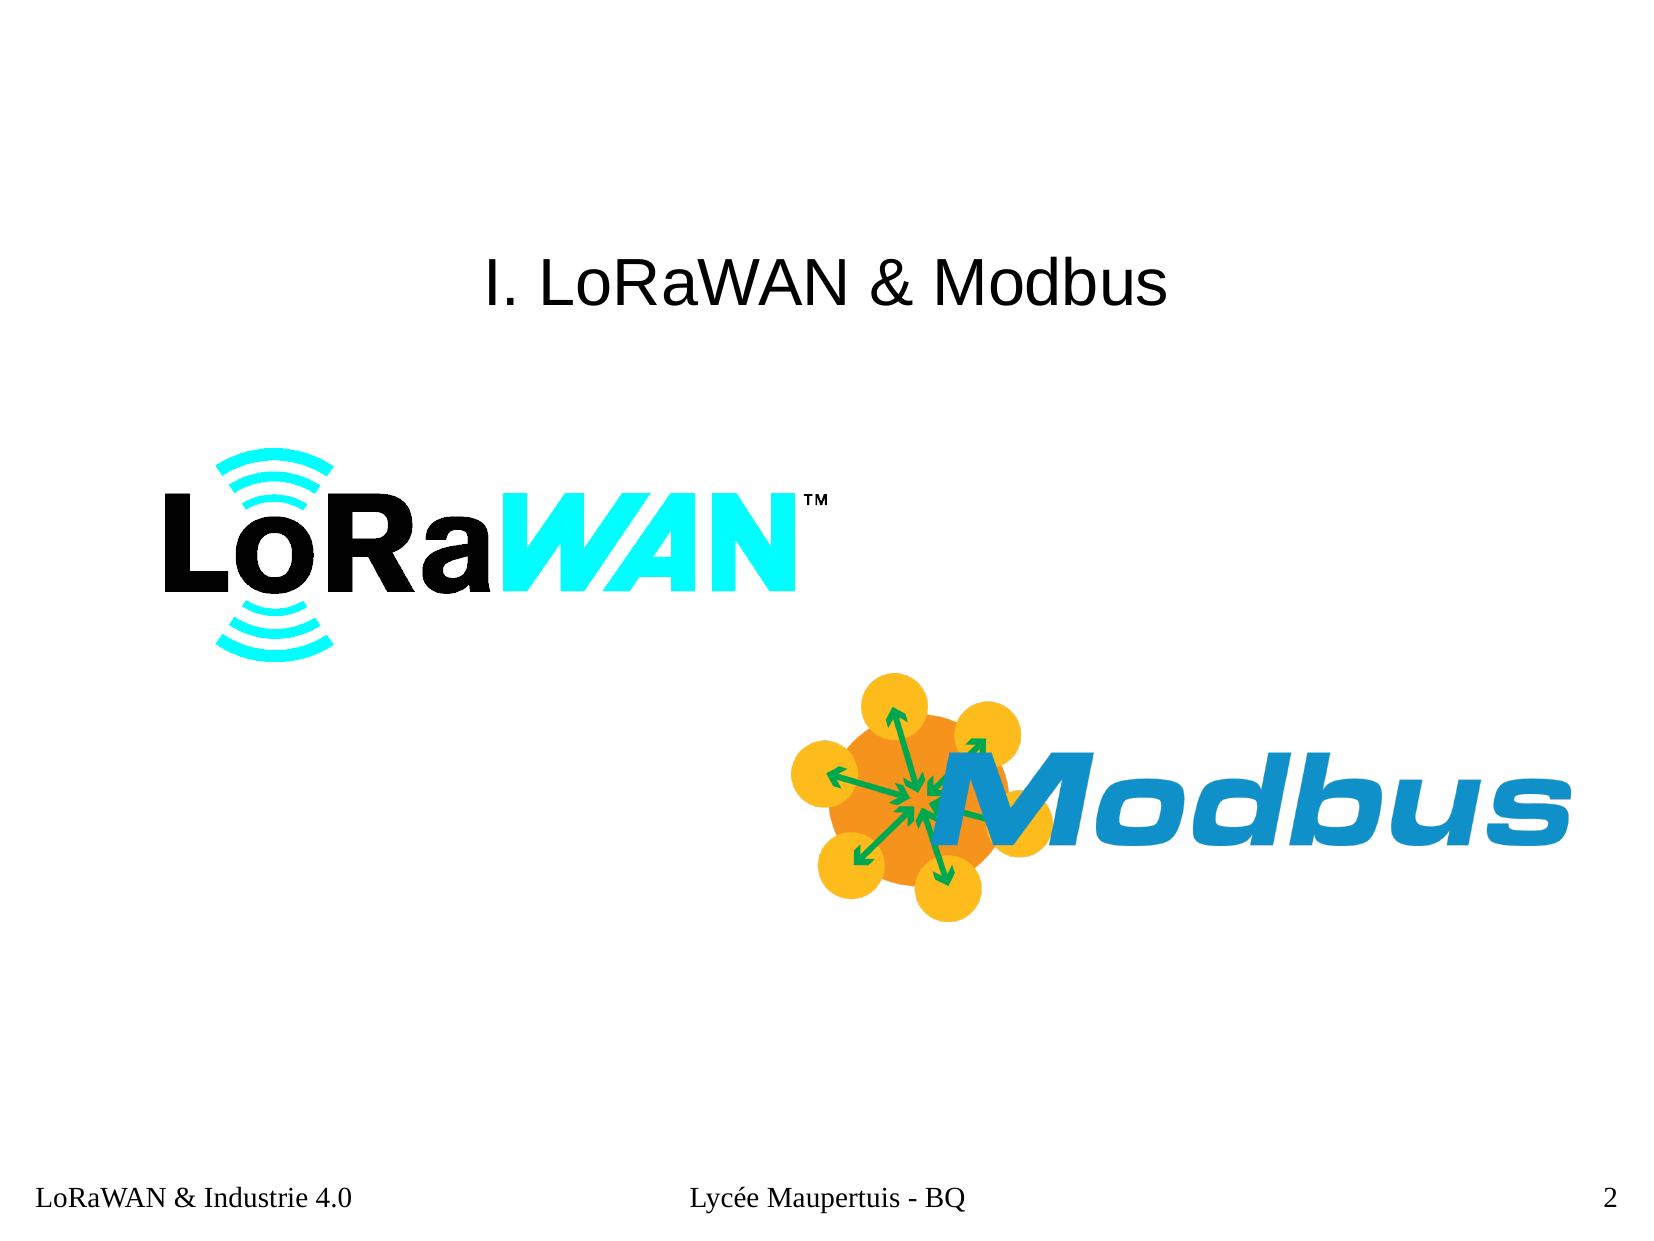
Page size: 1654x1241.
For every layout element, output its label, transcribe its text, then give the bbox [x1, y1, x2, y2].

picture [791, 673, 1571, 922]
subtitle I. LoRaWAN & Modbus [35, 35, 1619, 529]
picture [165, 448, 827, 662]
